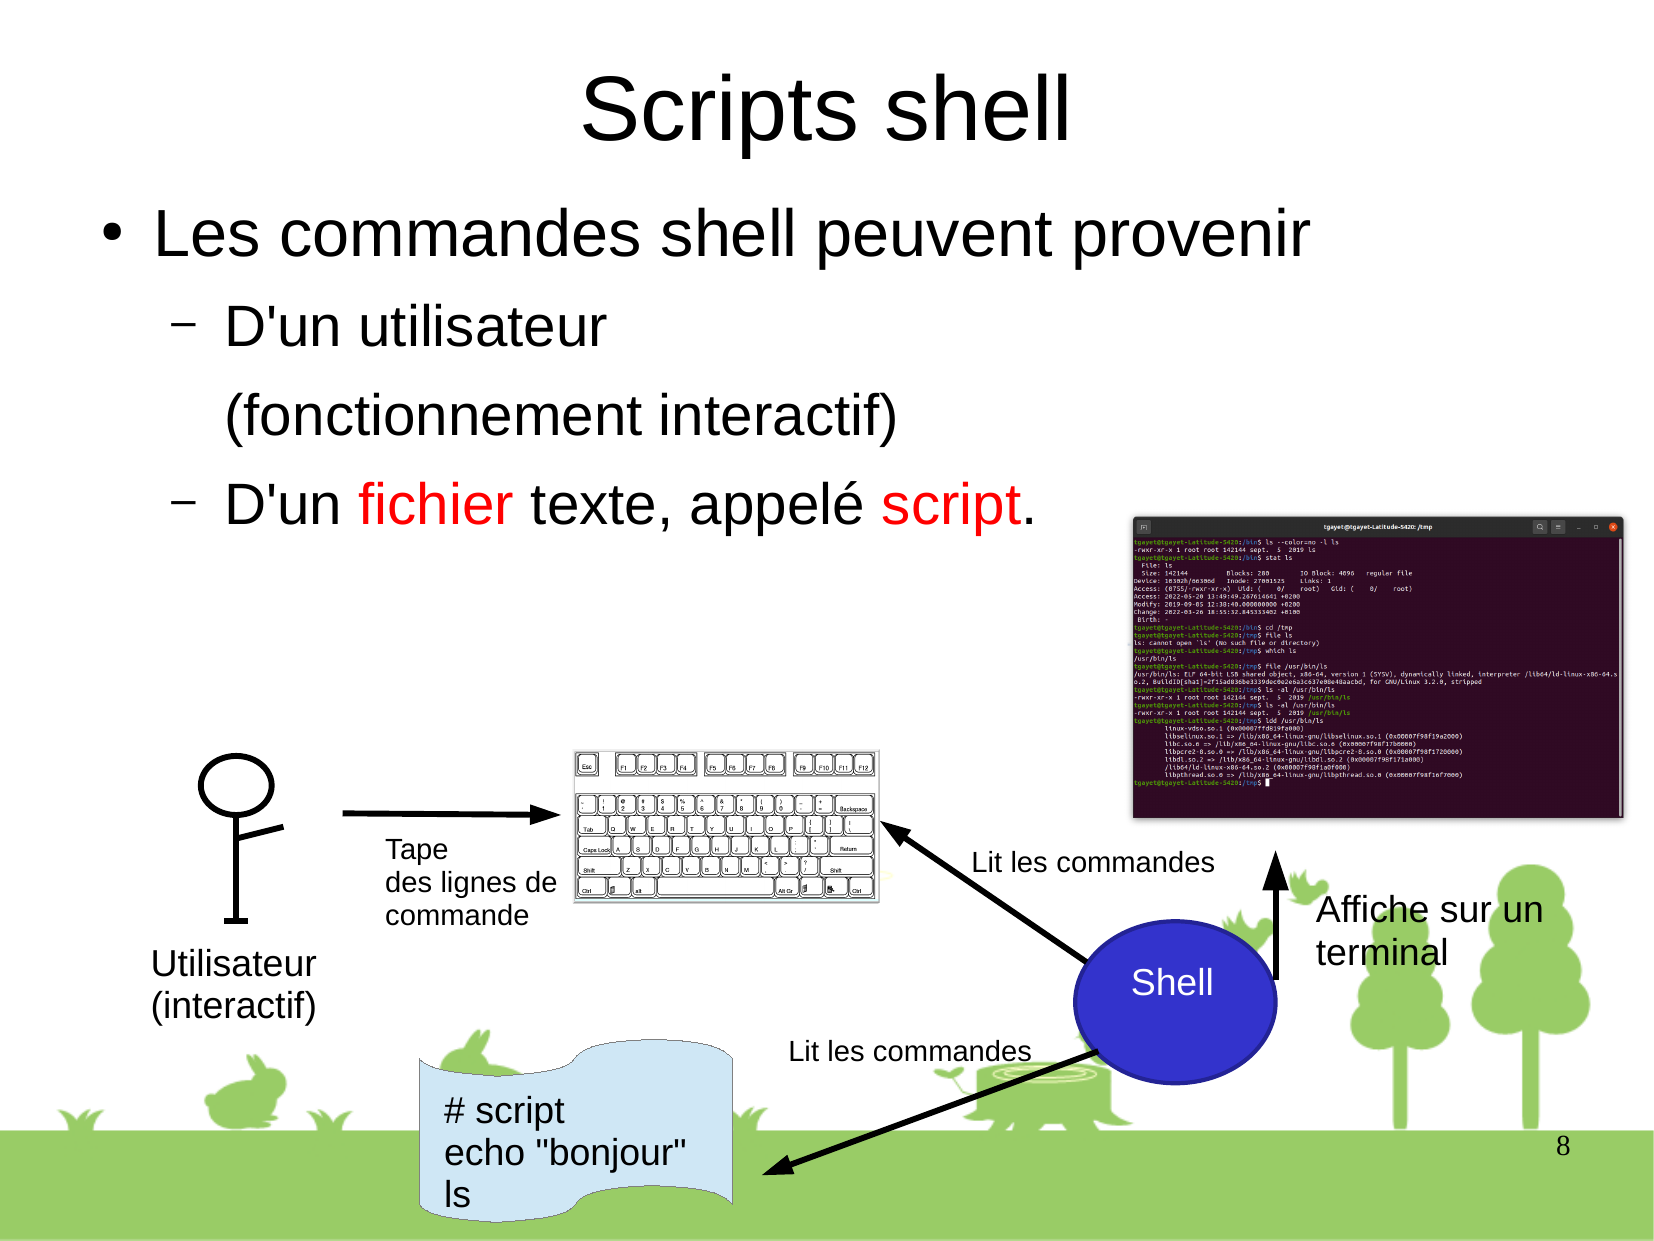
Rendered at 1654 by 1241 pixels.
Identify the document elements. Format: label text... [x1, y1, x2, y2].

text_box Tape des lignes de commande [370, 825, 573, 939]
picture [0, 0, 1654, 1241]
text_box [419, 1039, 733, 1212]
text_box [200, 755, 272, 815]
text_box Lit les commandes [956, 838, 1232, 886]
text_box # script echo "bonjour" ls [429, 1081, 702, 1241]
text_box [1075, 921, 1275, 1084]
text_box Lit les commandes [773, 1027, 1048, 1076]
text_box Affiche sur un terminal [1301, 881, 1560, 981]
text_box Utilisateur (interactif) [135, 934, 343, 1034]
title Scripts shell [11, 5, 1642, 213]
list Les commandes shell peuvent provenir D'un utilisateur (fonctionnement interactif) D'un fichier texte, appelé script. [573, 823, 1010, 915]
list Les commandes shell peuvent provenir D'un utilisateur (fonctionnement interactif) D'un fichier texte, appelé script. [82, 195, 1538, 915]
text_box Shell [1116, 950, 1354, 1012]
